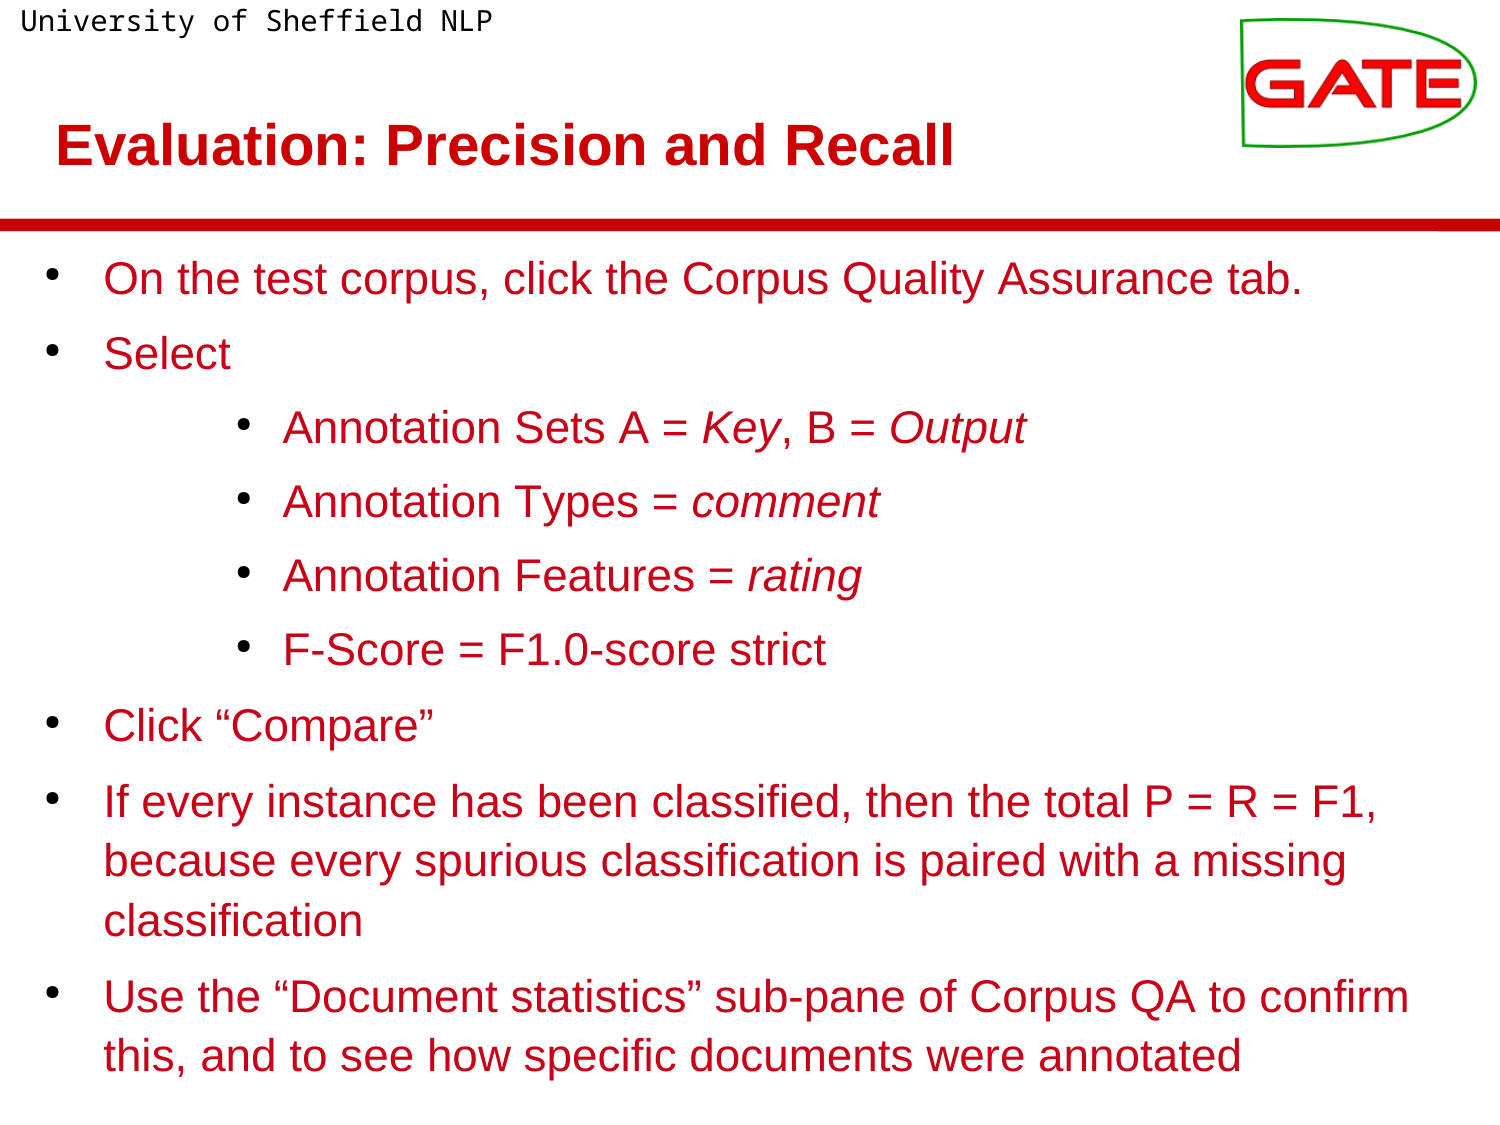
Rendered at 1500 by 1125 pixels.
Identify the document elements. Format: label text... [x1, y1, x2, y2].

picture [1240, 18, 1477, 148]
title Evaluation: Precision and Recall [41, 37, 1391, 236]
list On the test corpus, click the Corpus Quality Assurance tab. Select Annotation Sets A = Key, B = Output Annotation Types = comment Annotation Features = rating F-Score = F1.0-score strict Click “Compare” If every instance has been classified, then the total P = R = F1, because every spurious classification is paired with a missing classification Use the “Document statistics” sub-pane of Corpus QA to confirm this, and to see how specific documents were annotated [29, 236, 1477, 1123]
